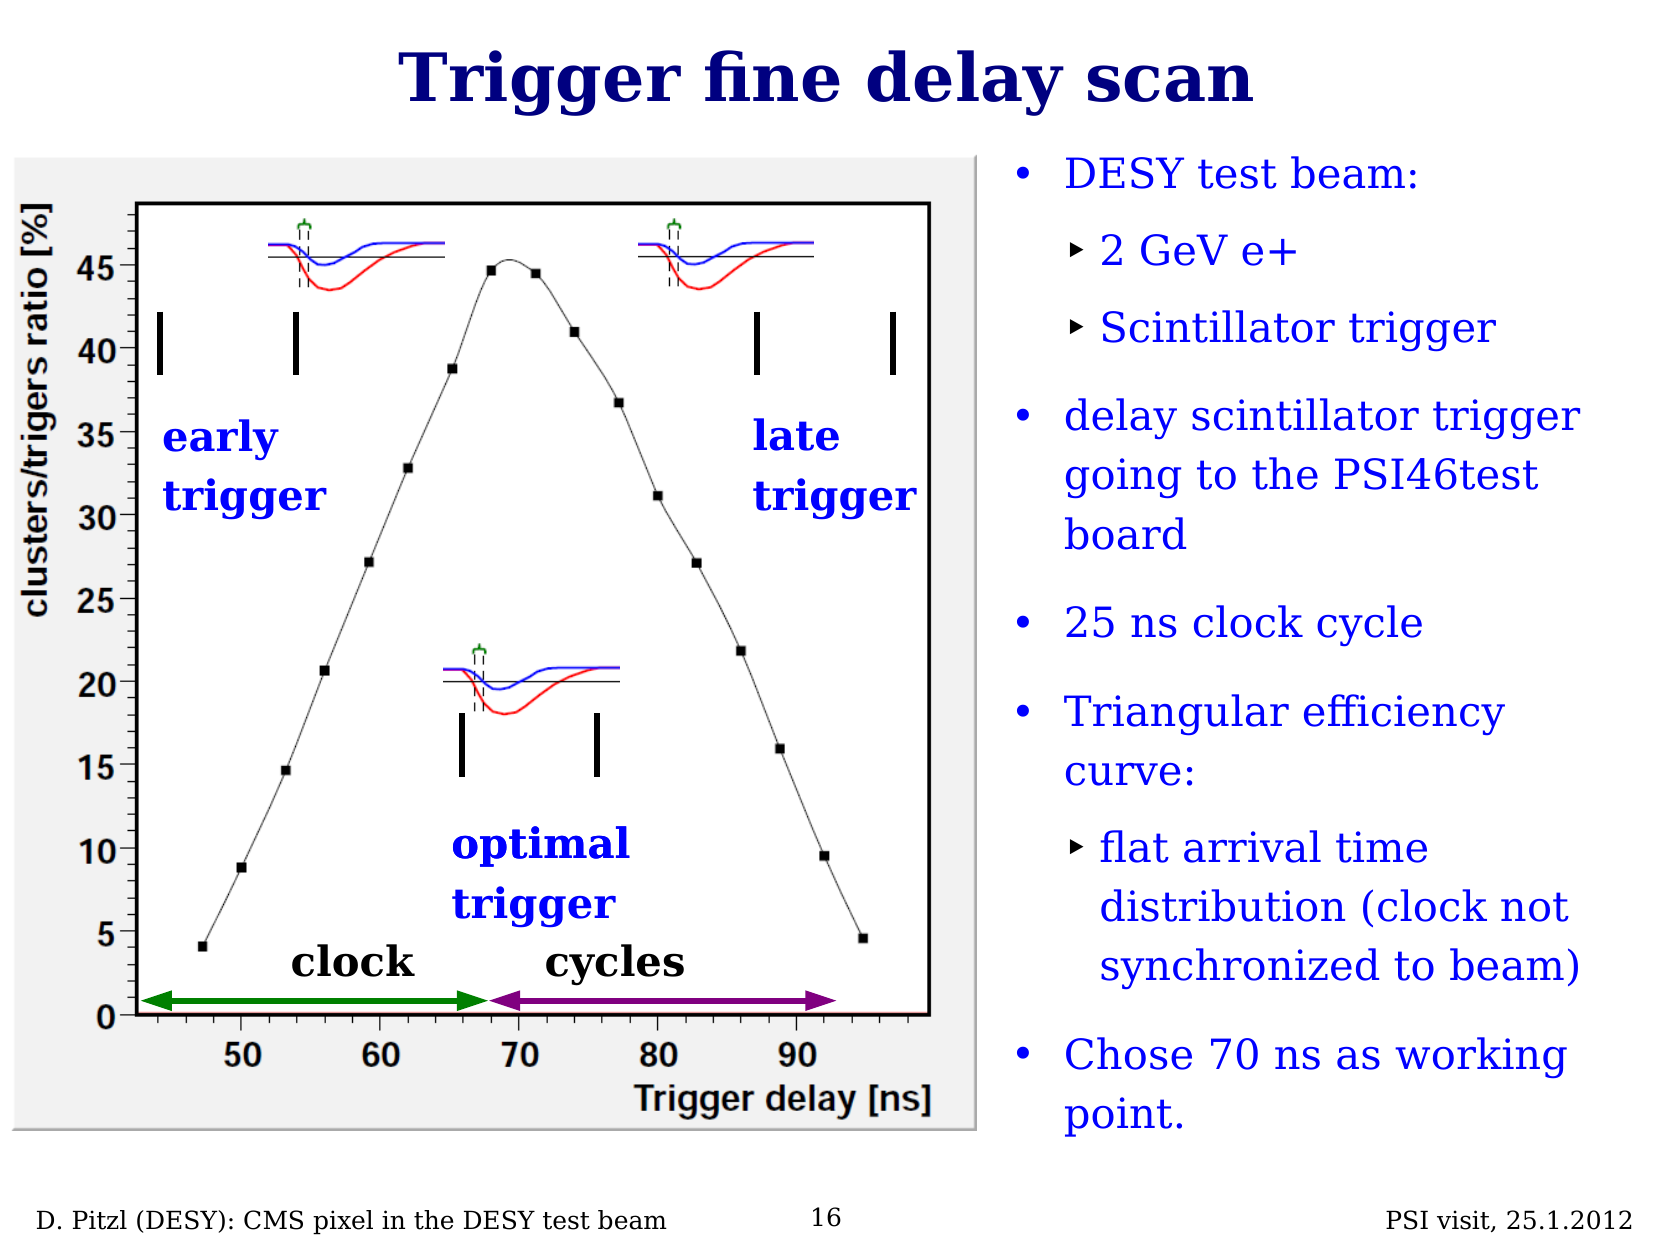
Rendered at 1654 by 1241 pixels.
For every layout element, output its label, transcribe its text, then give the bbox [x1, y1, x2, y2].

text_box early trigger [162, 400, 327, 510]
text_box late trigger [752, 400, 917, 510]
text_box optimal trigger [451, 858, 631, 918]
text_box clock [290, 925, 415, 976]
text_box optimal [451, 808, 631, 858]
list DESY test beam: 2 GeV e+ Scintillator trigger delay scintillator trigger going to the PSI46test board 25 ns clock cycle Triangular efficiency curve: flat arrival time distribution (clock not synchronized to beam) Chose 70 ns as working point. [1010, 139, 1627, 1128]
picture [11, 154, 977, 1131]
title Trigger fine delay scan [121, 32, 1534, 124]
text_box cycles [544, 925, 686, 976]
